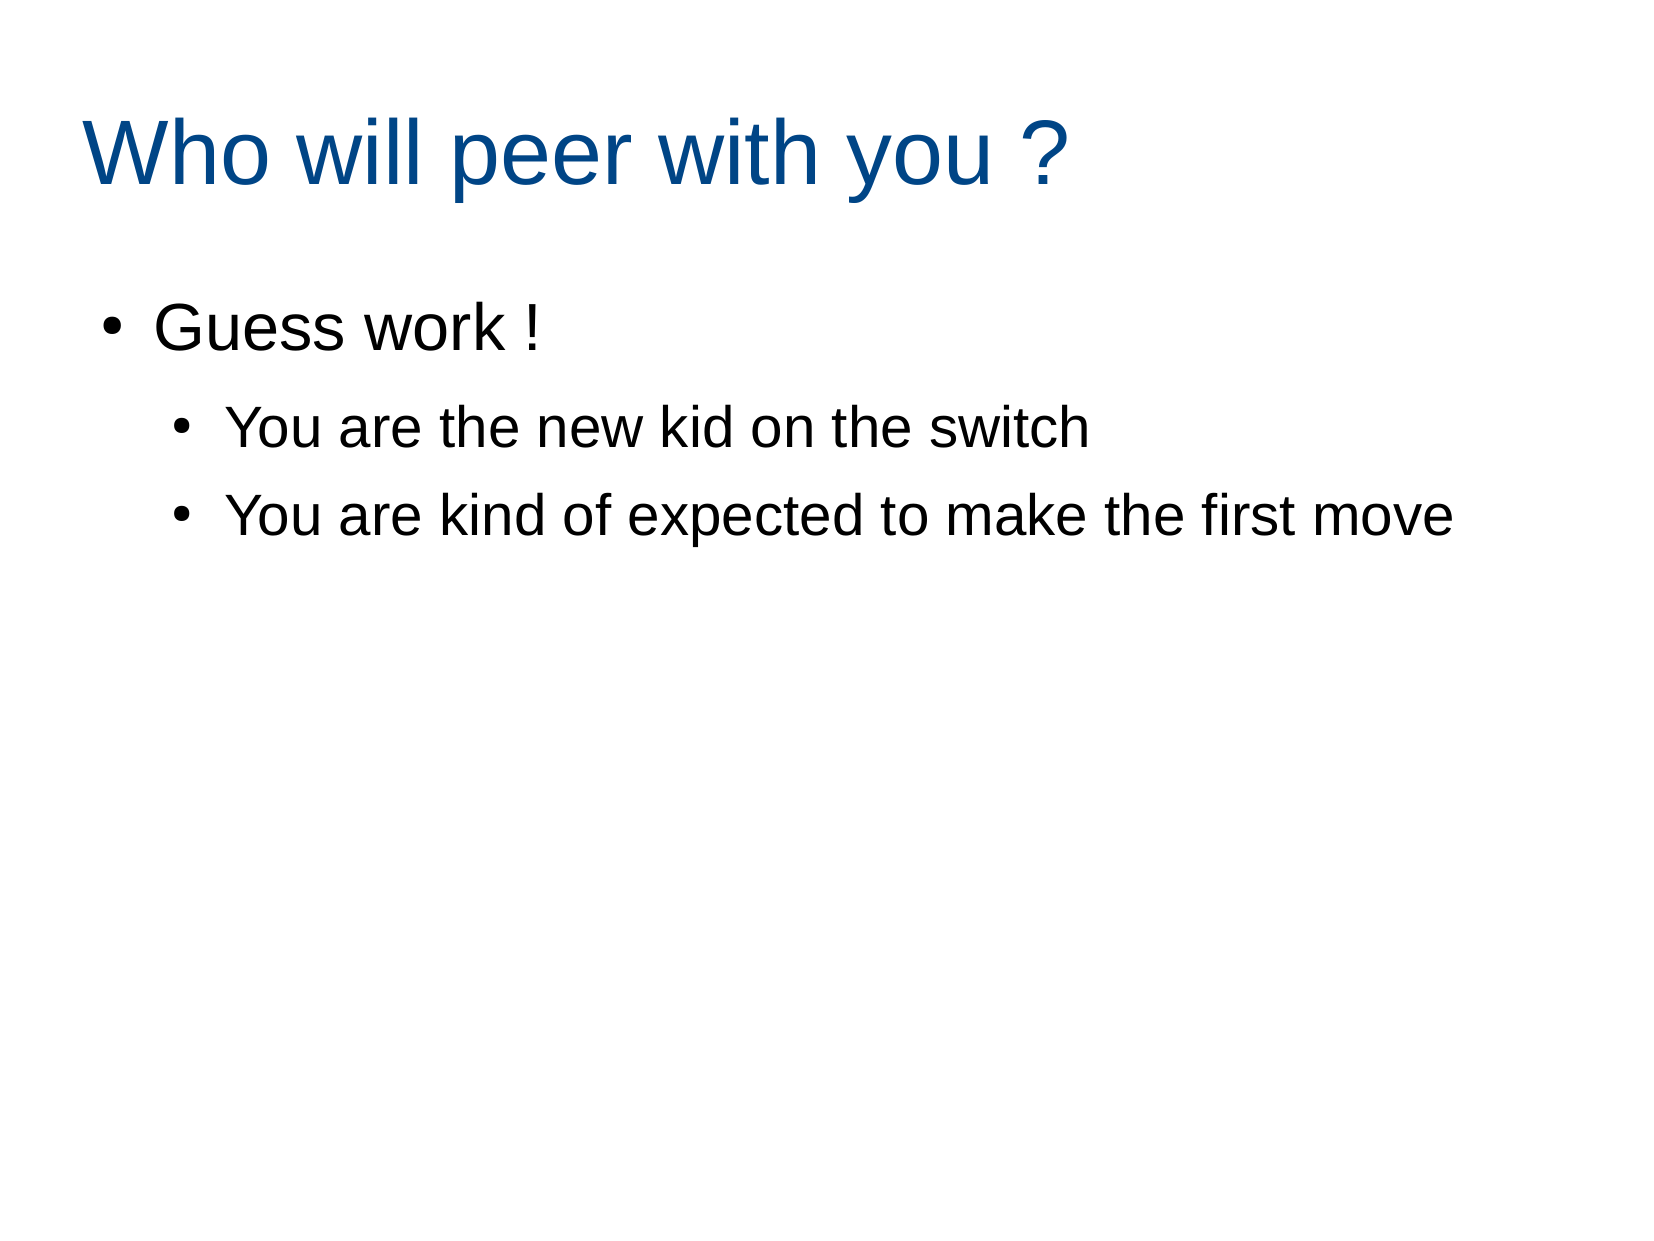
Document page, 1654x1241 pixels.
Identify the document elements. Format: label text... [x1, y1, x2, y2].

list Guess work ! You are the new kid on the switch You are kind of expected to make the first move [82, 290, 1571, 1094]
title Who will peer with you ? [82, 56, 1571, 250]
